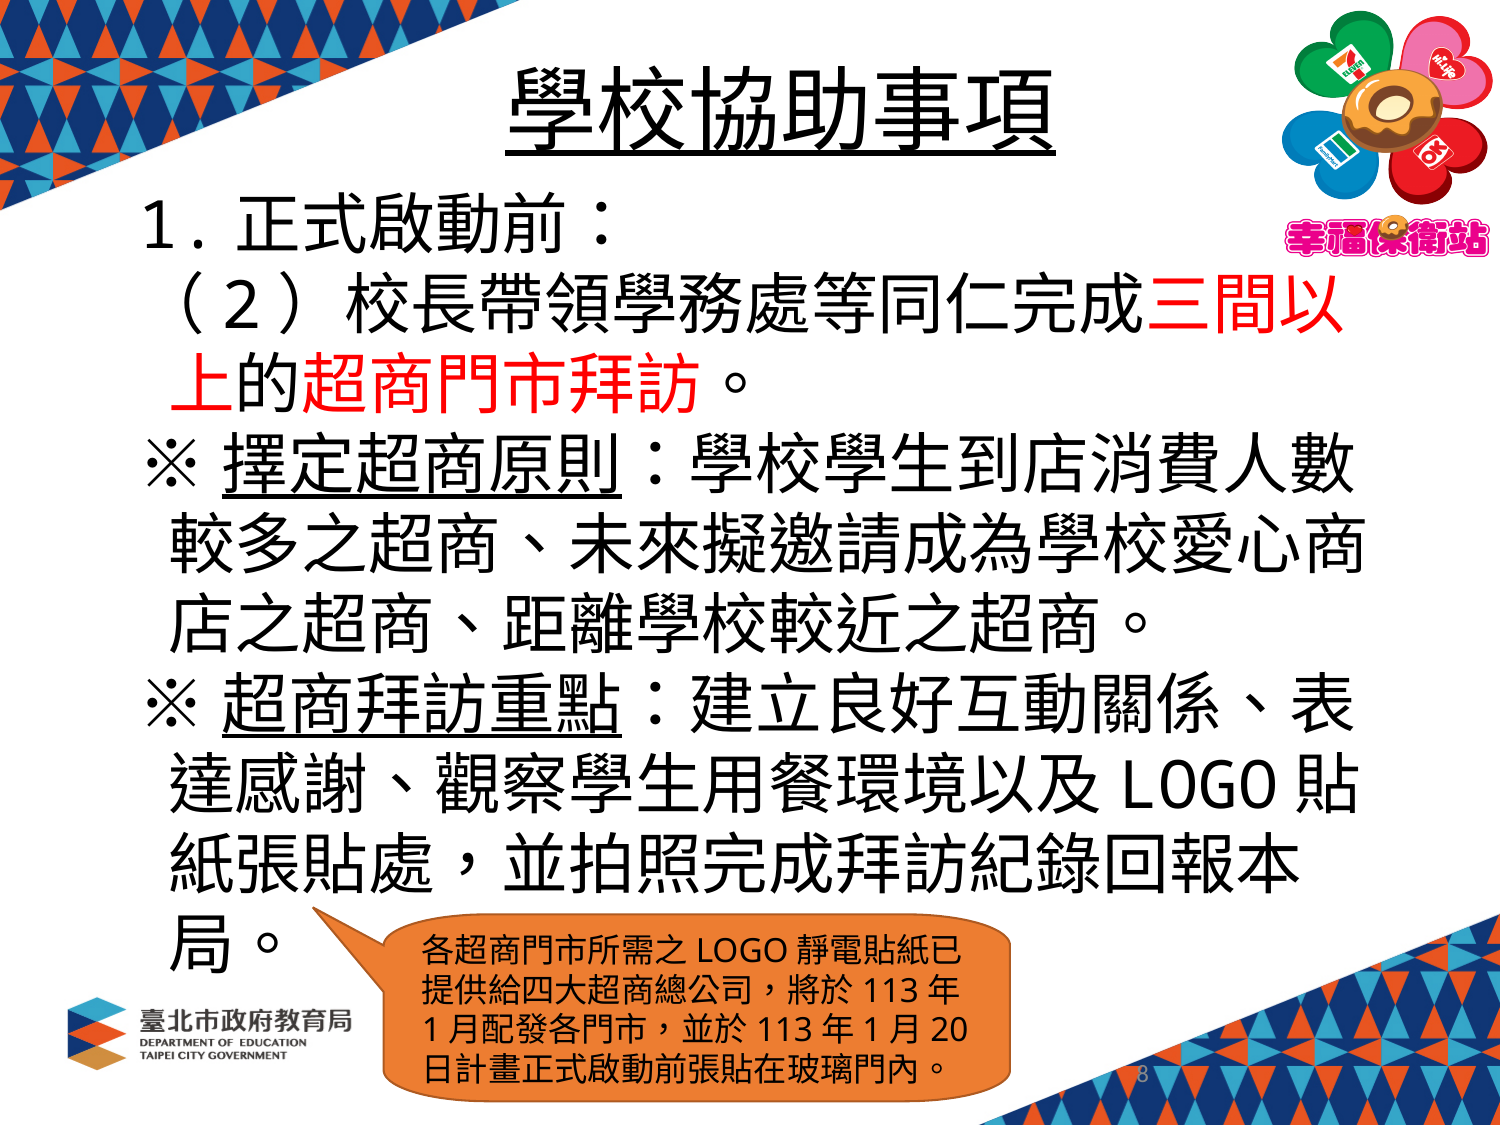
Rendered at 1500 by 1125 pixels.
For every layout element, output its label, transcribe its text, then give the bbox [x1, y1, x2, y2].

text_box [1121, 1042, 1459, 1103]
title 學校協助事項 [490, 30, 1105, 175]
text_box 各超商門市所需之LOGO靜電貼紙已提供給四大超商總公司，將於113年1月配發各門市，並於113年1月20日計畫正式啟動前張貼在玻璃門內。 [312, 907, 1010, 1102]
text_box 1.正式啟動前： （2）校長帶領學務處等同仁完成三間以上的超商門市拜訪。 ※擇定超商原則：學校學生到店消費人數較多之超商、未來擬邀請成為學校愛心商店之超商、距離學校較近之超商。 ※超商拜訪重點：建立良好互動關係、表達感謝、觀察學生用餐環境以及LOGO貼紙張貼處，並拍照完成拜訪紀錄回報本局。 [124, 175, 1388, 989]
